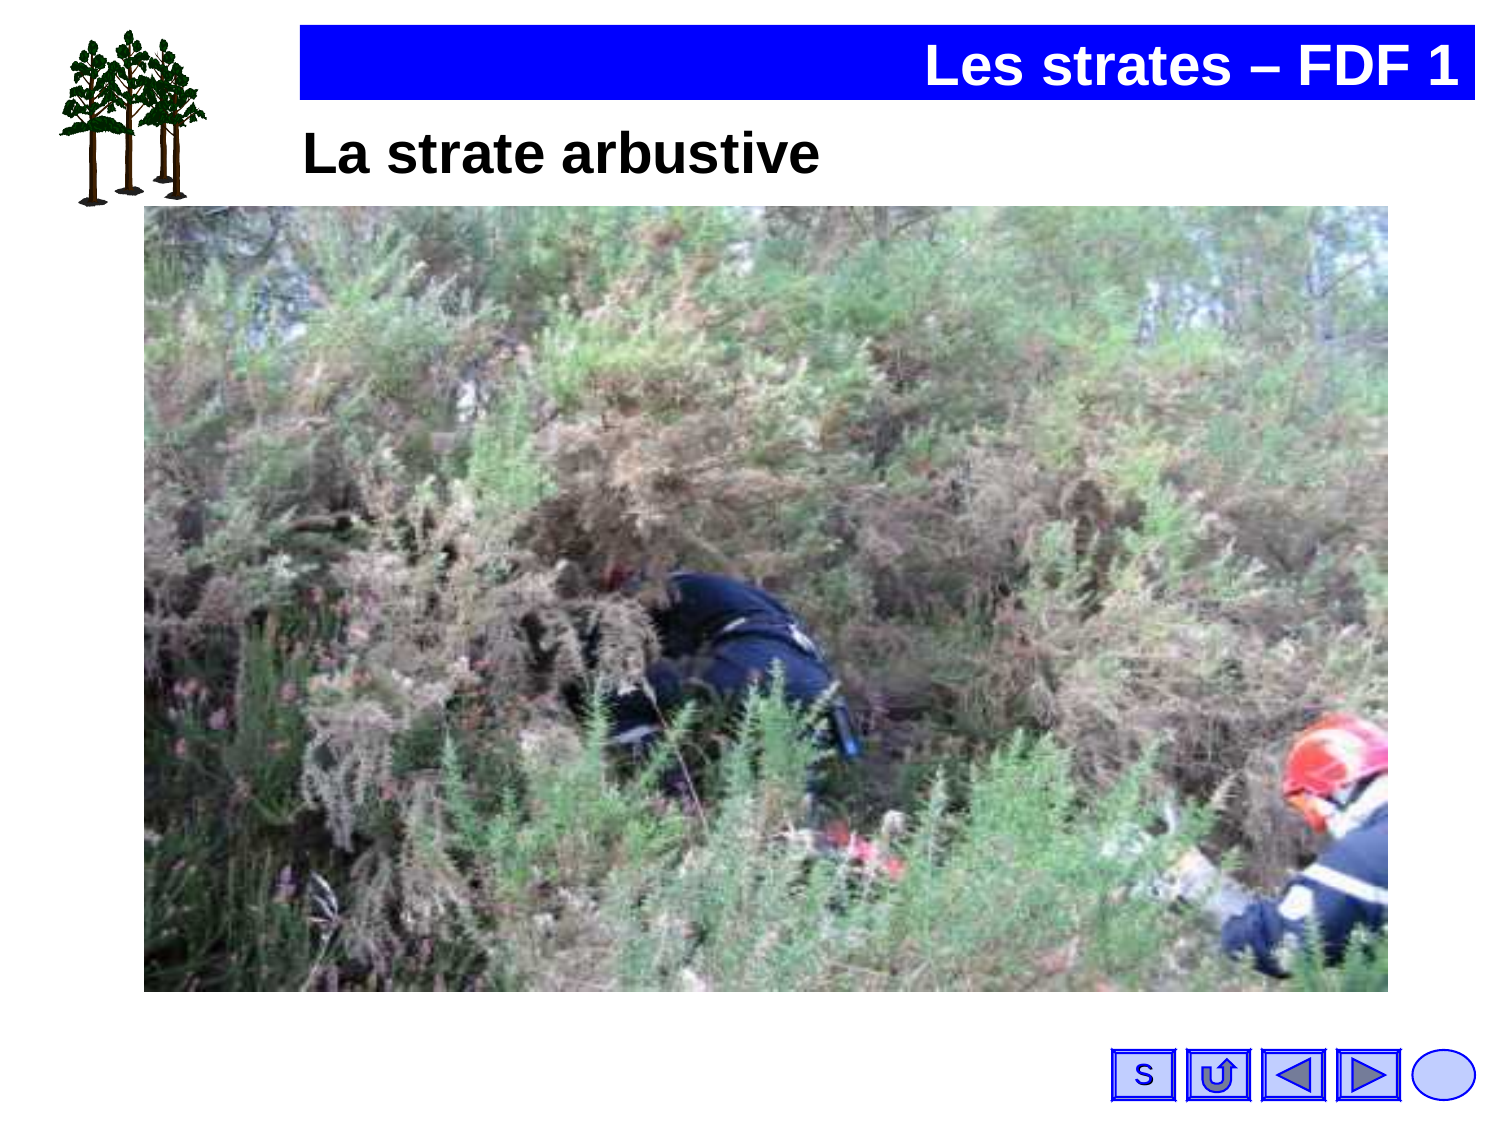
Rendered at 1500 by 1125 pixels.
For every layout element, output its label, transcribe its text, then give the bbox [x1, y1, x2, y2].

picture [144, 206, 1388, 992]
text_box [1412, 1049, 1476, 1101]
text_box Les strates – FDF 1 [299, 24, 1475, 100]
text_box La strate arbustive [287, 112, 1096, 193]
